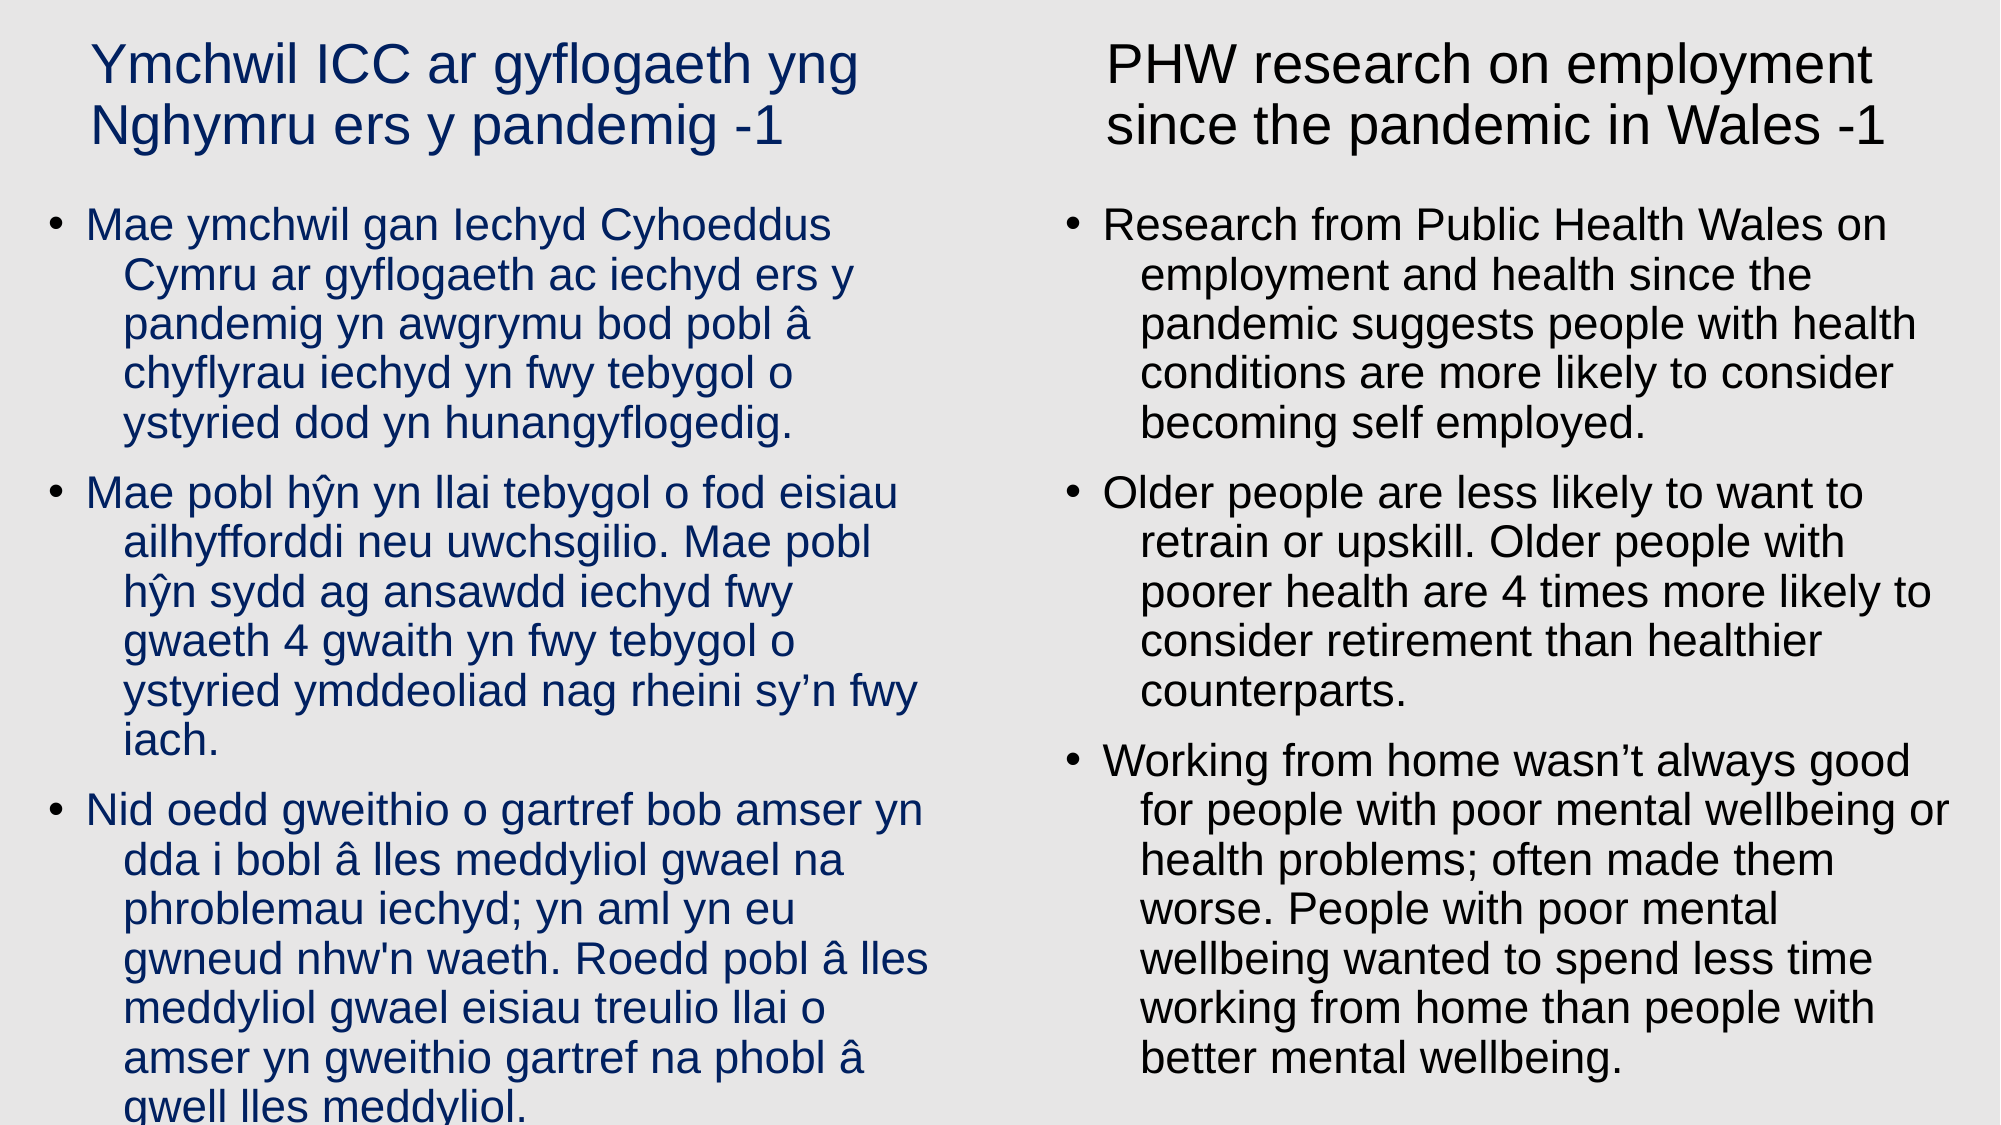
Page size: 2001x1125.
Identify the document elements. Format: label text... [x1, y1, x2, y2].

text_box Ymchwil ICC ar gyflogaeth yng Nghymru ers y pandemig -1 [75, 26, 909, 166]
title PHW research on employment since the pandemic in Wales -1 [1091, 26, 1926, 166]
list Research from Public Health Wales on employment and health since the pandemic suggests people with health conditions are more likely to consider becoming self employed. Older people are less likely to want to retrain or upskill. Older people with poorer health are 4 times more likely to consider retirement than healthier counterparts. Working from home wasn’t always good for people with poor mental wellbeing or health problems; often made them worse. People with poor mental wellbeing wanted to spend less time working from home than people with better mental wellbeing. [1050, 193, 1967, 1125]
text_box Mae ymchwil gan Iechyd Cyhoeddus Cymru ar gyflogaeth ac iechyd ers y pandemig yn awgrymu bod pobl â chyflyrau iechyd yn fwy tebygol o ystyried dod yn hunangyflogedig. Mae pobl hŷn yn llai tebygol o fod eisiau ailhyfforddi neu uwchsgilio. Mae pobl hŷn sydd ag ansawdd iechyd fwy gwaeth 4 gwaith yn fwy tebygol o ystyried ymddeoliad nag rheini sy’n fwy iach. Nid oedd gweithio o gartref bob amser yn dda i bobl â lles meddyliol gwael na phroblemau iechyd; yn aml yn eu gwneud nhw'n waeth. Roedd pobl â lles meddyliol gwael eisiau treulio llai o amser yn gweithio gartref na phobl â gwell lles meddyliol. [33, 193, 950, 1125]
